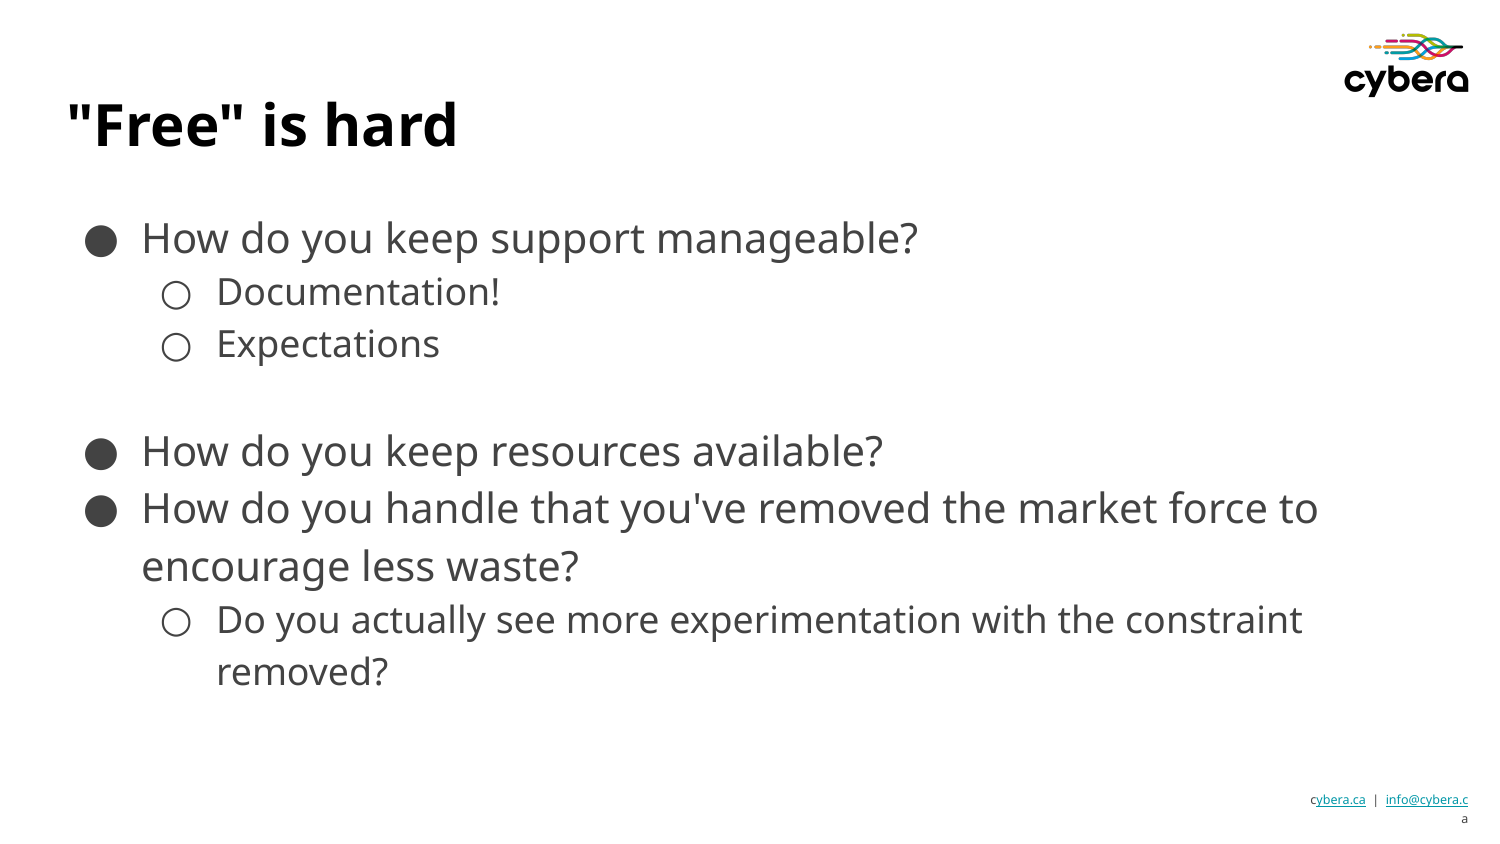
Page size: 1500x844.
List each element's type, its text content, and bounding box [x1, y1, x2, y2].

list How do you keep support manageable? Documentation! Expectations How do you keep resources available? How do you handle that you've removed the market force to encourage less waste? Do you actually see more experimentation with the constraint removed? [51, 189, 1451, 750]
picture [1344, 33, 1469, 98]
title "Free" is hard [51, 72, 1314, 167]
